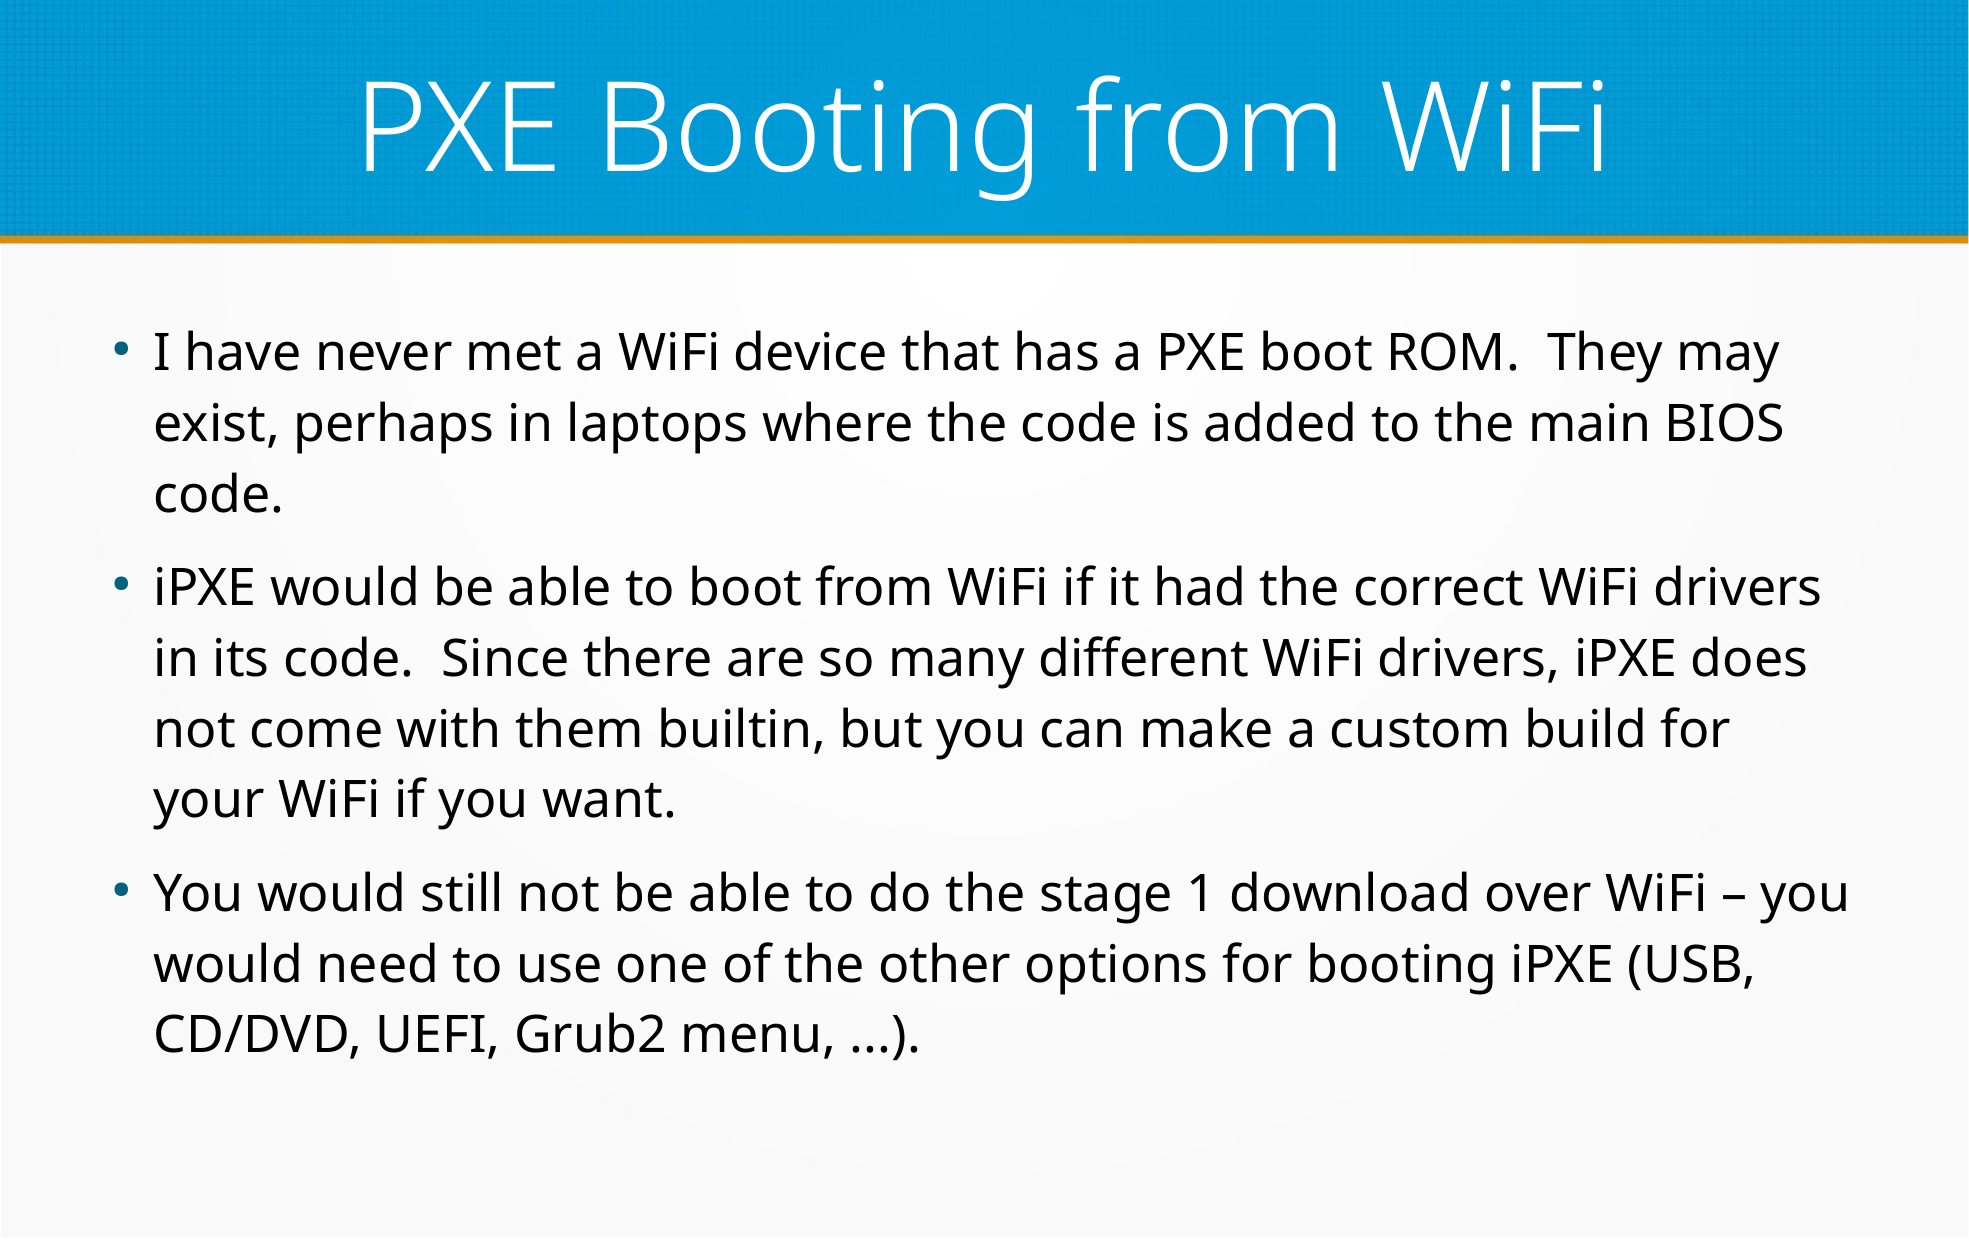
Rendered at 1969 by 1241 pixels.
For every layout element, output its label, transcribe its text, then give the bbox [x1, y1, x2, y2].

picture [0, 233, 1969, 1241]
title PXE Booting from WiFi [98, 19, 1870, 227]
list I have never met a WiFi device that has a PXE boot ROM. They may exist, perhaps in laptops where the code is added to the main BIOS code. iPXE would be able to boot from WiFi if it had the correct WiFi drivers in its code. Since there are so many different WiFi drivers, iPXE does not come with them builtin, but you can make a custom build for your WiFi if you want. You would still not be able to do the stage 1 download over WiFi – you would need to use one of the other options for booting iPXE (USB, CD/DVD, UEFI, Grub2 menu, ...). [98, 315, 1861, 1081]
